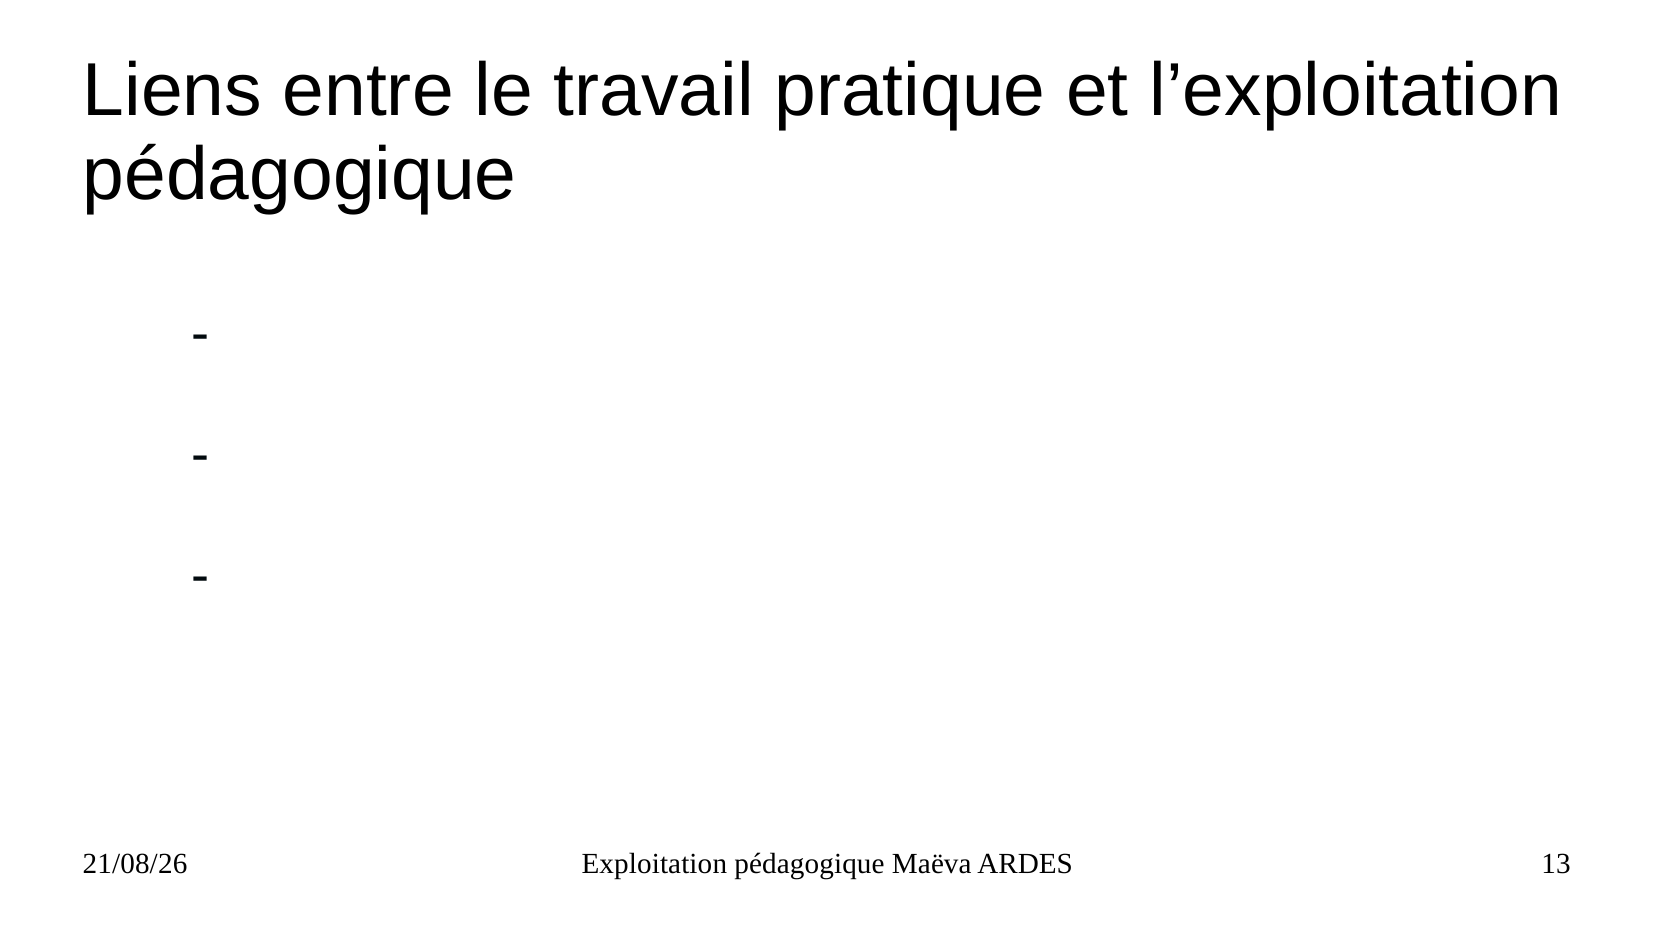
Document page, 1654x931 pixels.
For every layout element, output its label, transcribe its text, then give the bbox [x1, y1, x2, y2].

text_box - - - [177, 295, 1477, 674]
title Liens entre le travail pratique et l’exploitation pédagogique [82, 47, 1571, 384]
